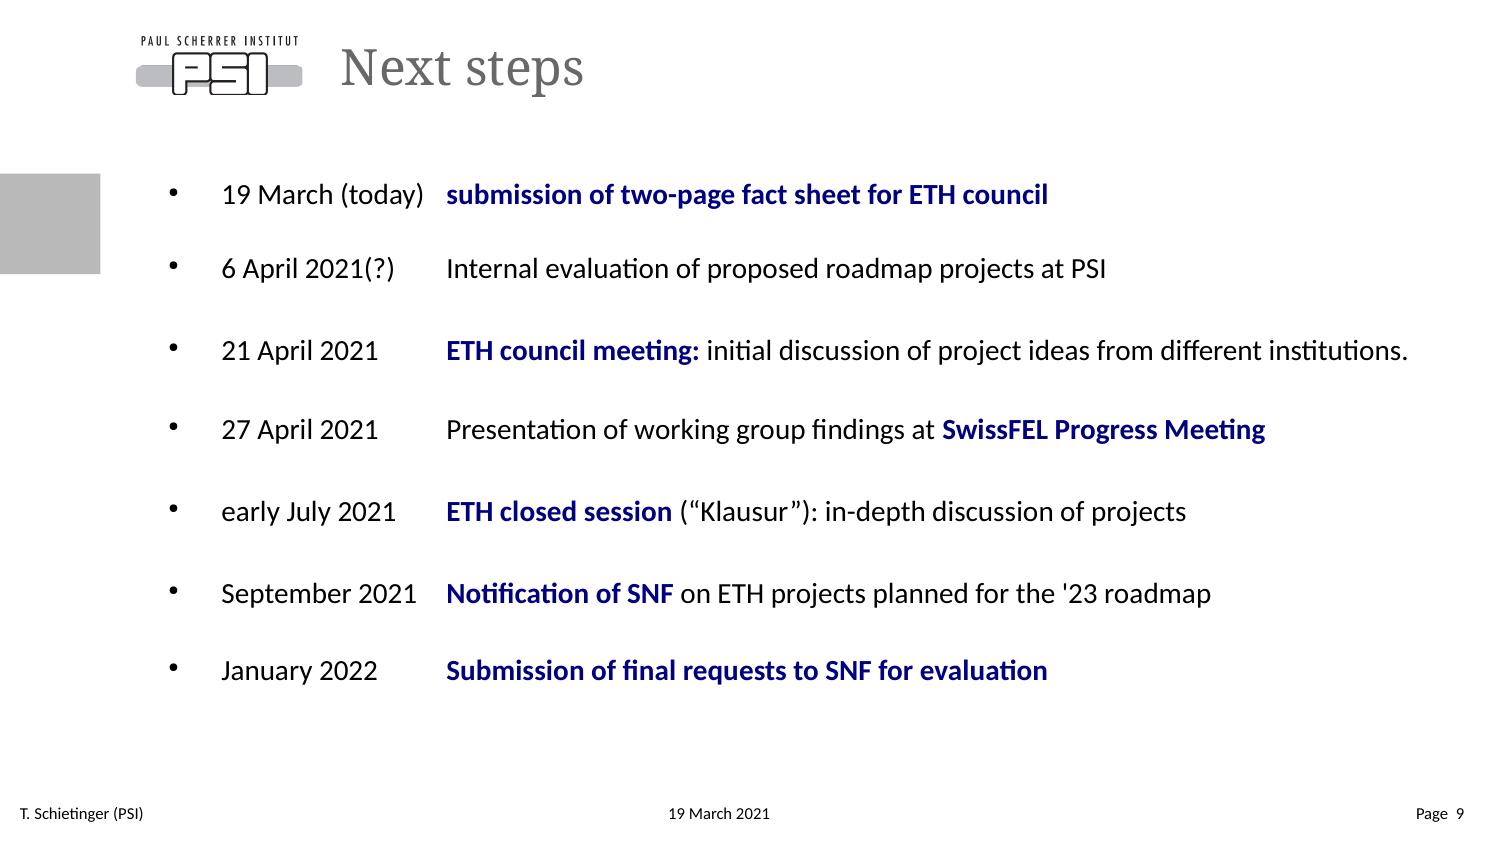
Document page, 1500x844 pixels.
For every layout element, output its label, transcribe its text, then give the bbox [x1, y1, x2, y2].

title Next steps [340, 35, 1442, 98]
list 19 March (today) submission of two-page fact sheet for ETH council 6 April 2021(?) Internal evaluation of proposed roadmap projects at PSI 21 April 2021 ETH council meeting: initial discussion of project ideas from different institutions. 27 April 2021 Presentation of working group findings at SwissFEL Progress Meeting early July 2021 ETH closed session (“Klausur”): in-depth discussion of projects September 2021 Notification of SNF on ETH projects planned for the '23 roadmap January 2022 Submission of final requests to SNF for evaluation [150, 172, 1451, 725]
